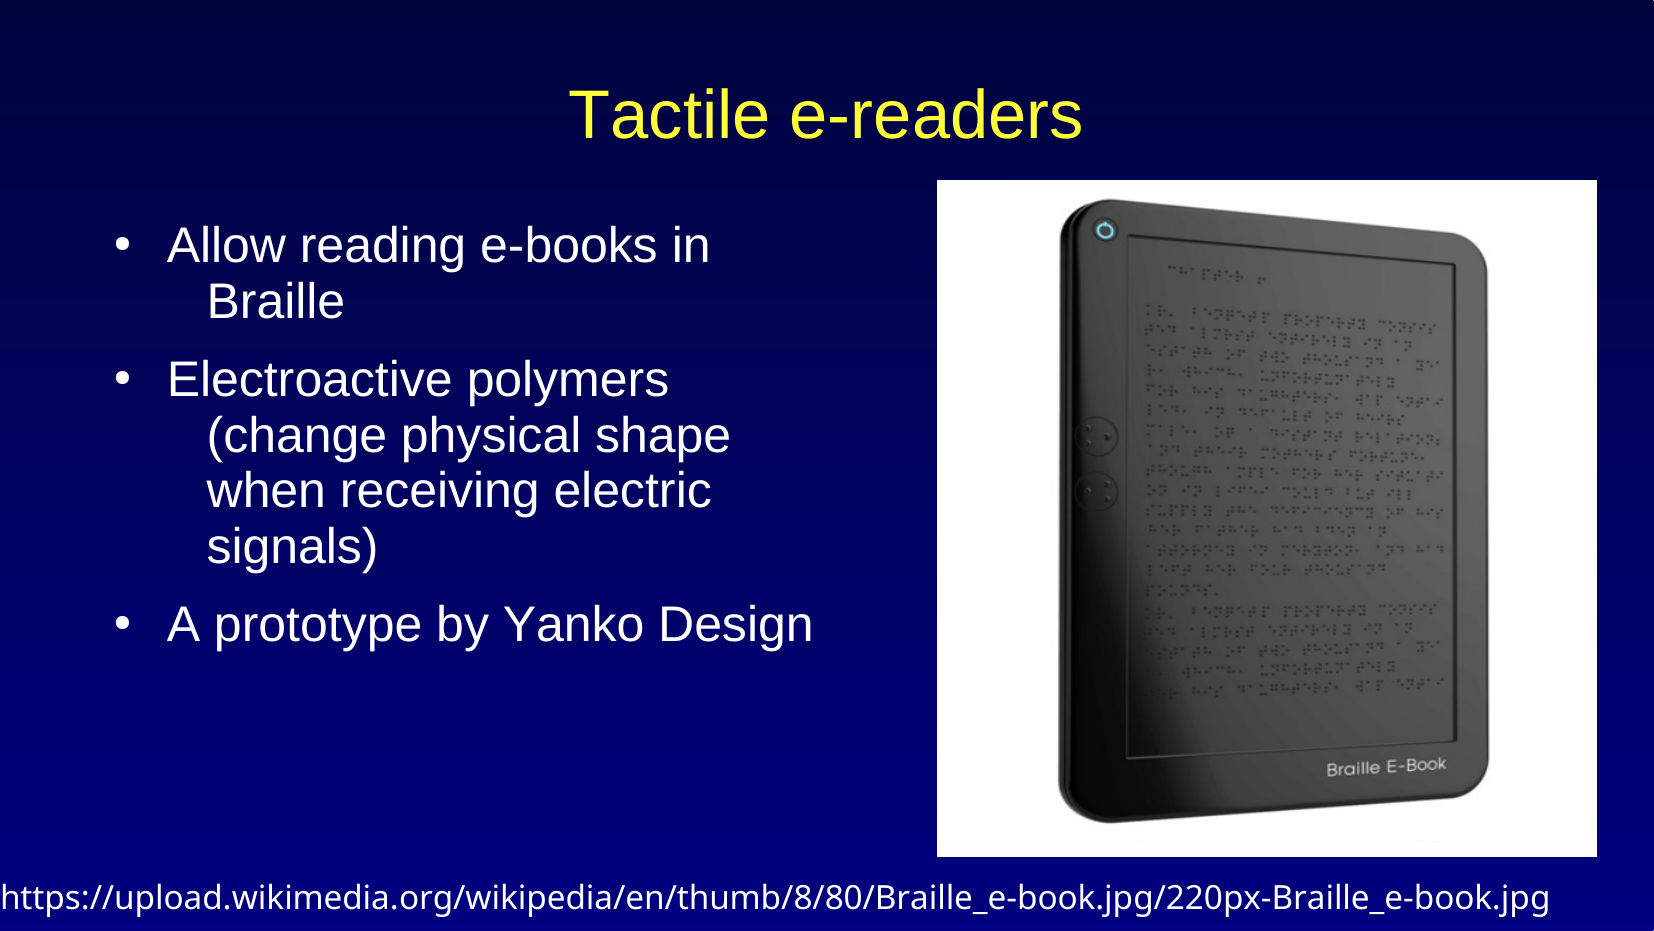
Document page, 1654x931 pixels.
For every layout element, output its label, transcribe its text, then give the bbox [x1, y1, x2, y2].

list Allow reading e-books in Braille Electroactive polymers (change physical shape when receiving electric signals) A prototype by Yanko Design [82, 217, 839, 758]
title Tactile e-readers [82, 37, 1571, 193]
text_box https://upload.wikimedia.org/wikipedia/en/thumb/8/80/Braille_e-book.jpg/220px-Braille_e-book.jpg [0, 874, 1638, 914]
picture [937, 180, 1597, 858]
